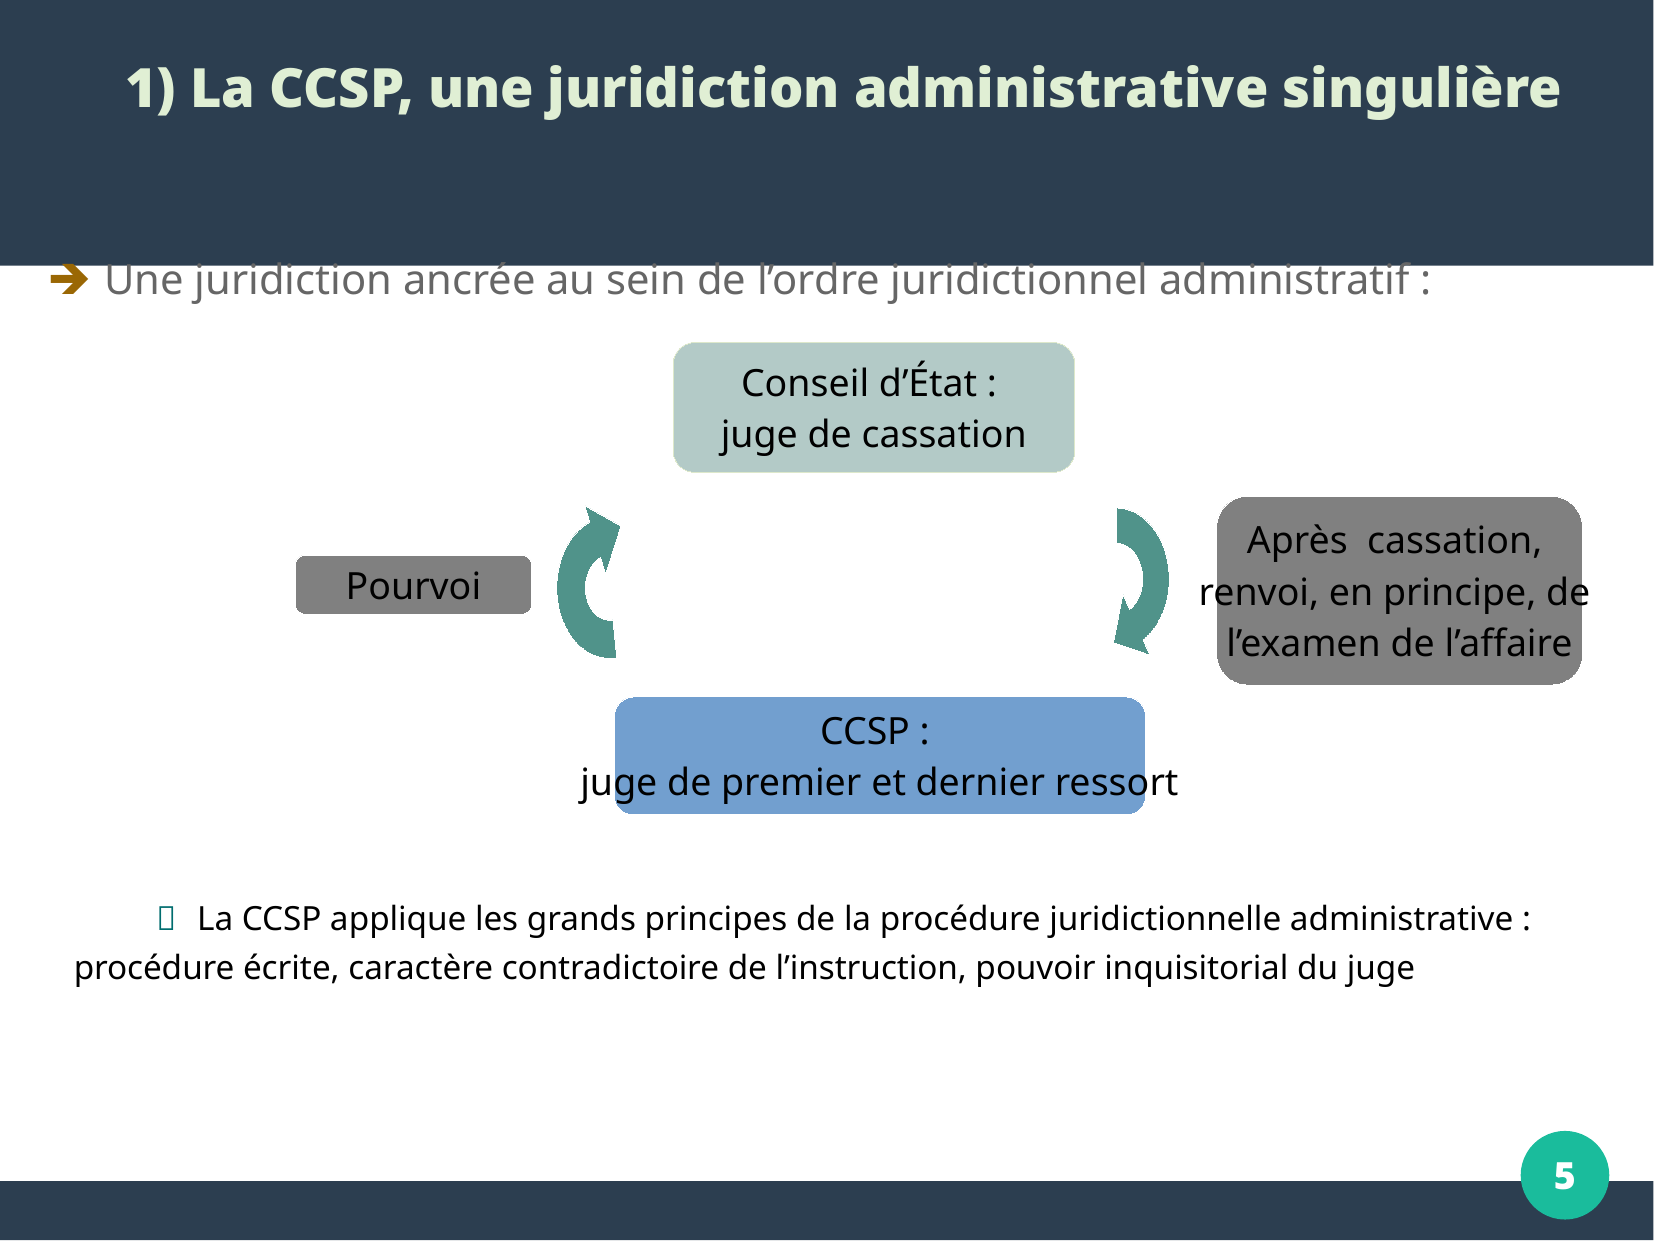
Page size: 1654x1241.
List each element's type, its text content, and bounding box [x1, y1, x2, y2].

text_box CCSP : juge de premier et dernier ressort [614, 696, 1146, 815]
text_box [1113, 507, 1170, 656]
title 1) La CCSP, une juridiction administrative singulière [59, 49, 1630, 187]
text_box Conseil d’État : juge de cassation [673, 342, 1075, 473]
text_box [556, 505, 621, 659]
text_box Pourvoi [295, 555, 532, 615]
text_box Après cassation, renvoi, en principe, de l’examen de l’affaire [1216, 496, 1583, 686]
list  Une juridiction ancrée au sein de l’ordre juridictionnel administratif : [0, 82, 1619, 981]
text_box  La CCSP applique les grands principes de la procédure juridictionnelle administrative : procédure écrite, caractère contradictoire de l’instruction, pouvoir inquisitorial du juge [59, 874, 1630, 1127]
